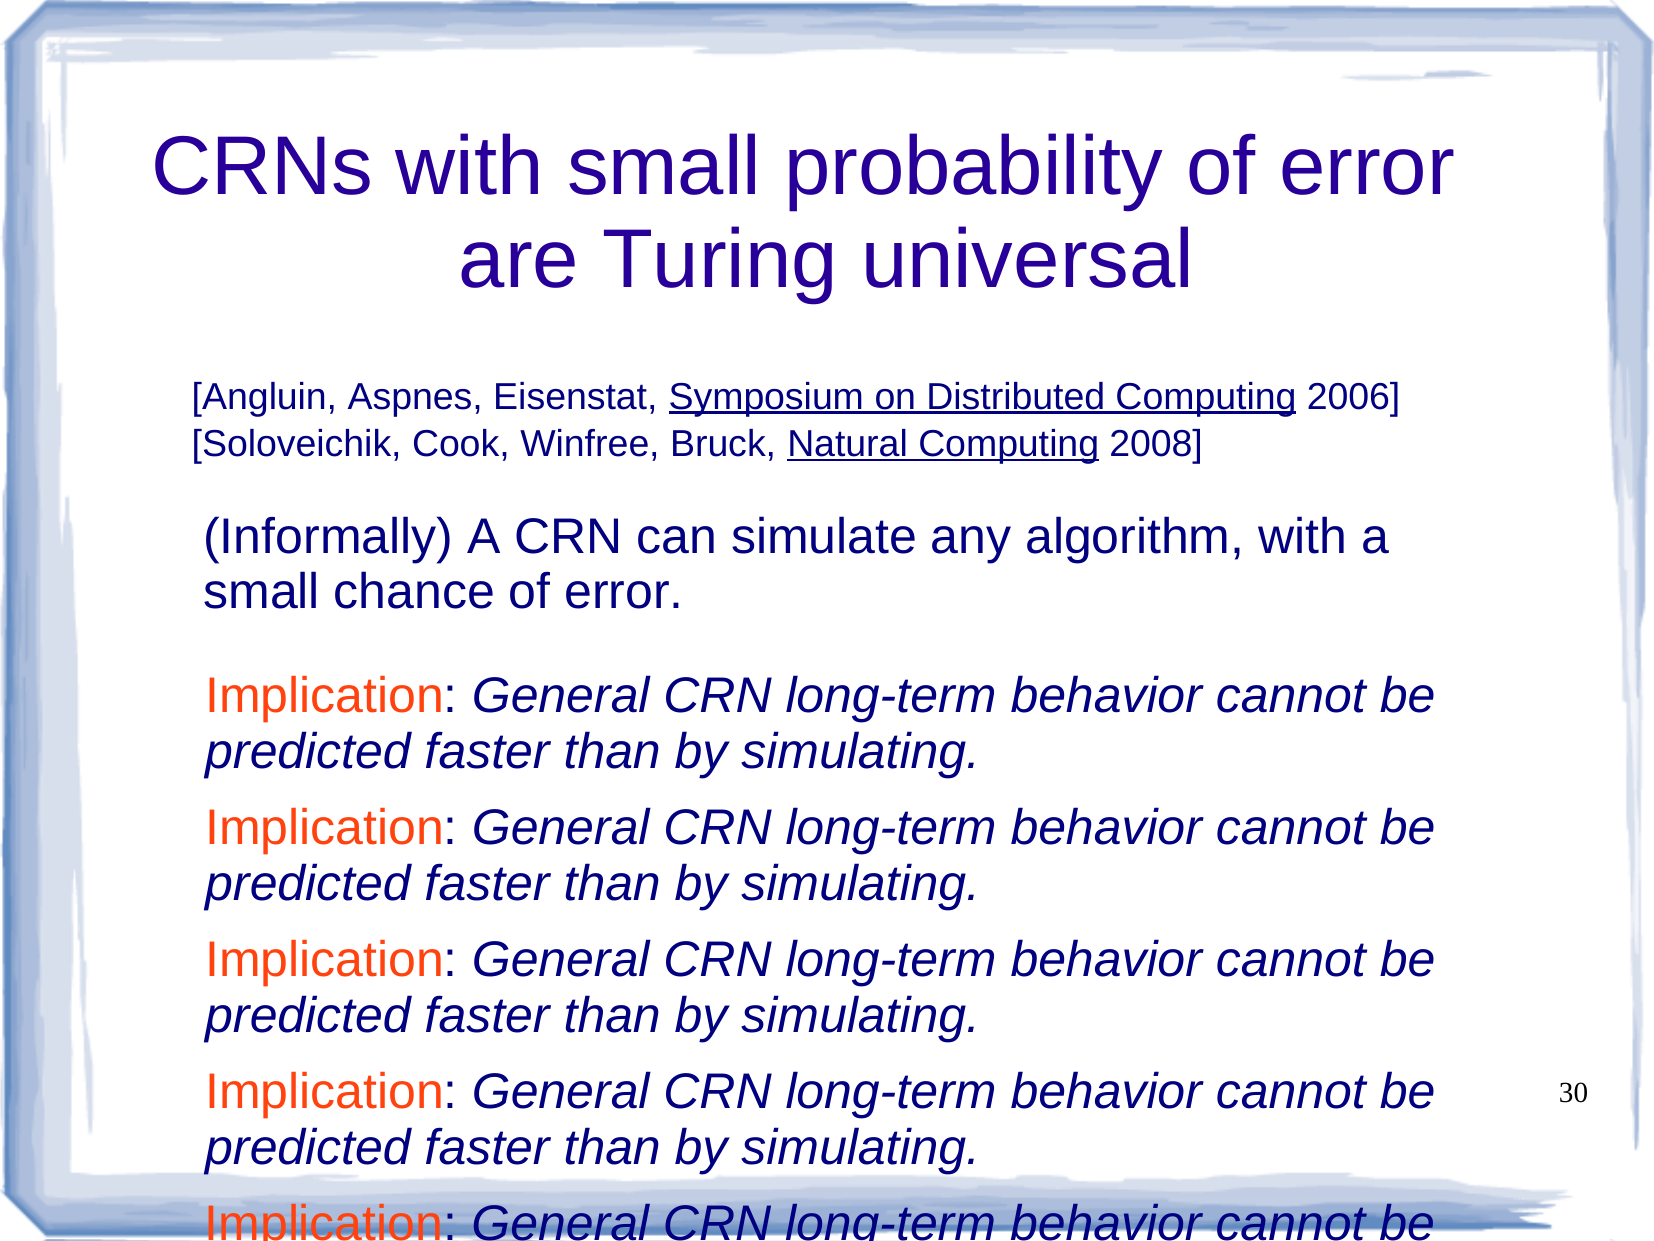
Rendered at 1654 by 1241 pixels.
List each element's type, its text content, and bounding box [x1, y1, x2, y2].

text_box [Angluin, Aspnes, Eisenstat, Symposium on Distributed Computing 2006] [191, 375, 1486, 418]
title CRNs with small probability of error are Turing universal [82, 108, 1571, 316]
picture [0, 0, 1654, 1241]
list Implication: General CRN long-term behavior cannot be predicted faster than by simulating. [205, 667, 1476, 779]
text_box [Soloveichik, Cook, Winfree, Bruck, Natural Computing 2008] [191, 422, 1486, 465]
list Implication: General CRN long-term behavior cannot be predicted faster than by simulating. [204, 1194, 1475, 1241]
list Implication: General CRN long-term behavior cannot be predicted faster than by simulating. [205, 931, 1476, 1043]
list (Informally) A CRN can simulate any algorithm, with a small chance of error. [203, 507, 1456, 652]
list Implication: General CRN long-term behavior cannot be predicted faster than by simulating. [205, 799, 1476, 911]
list Implication: General CRN long-term behavior cannot be predicted faster than by simulating. [205, 1063, 1476, 1175]
